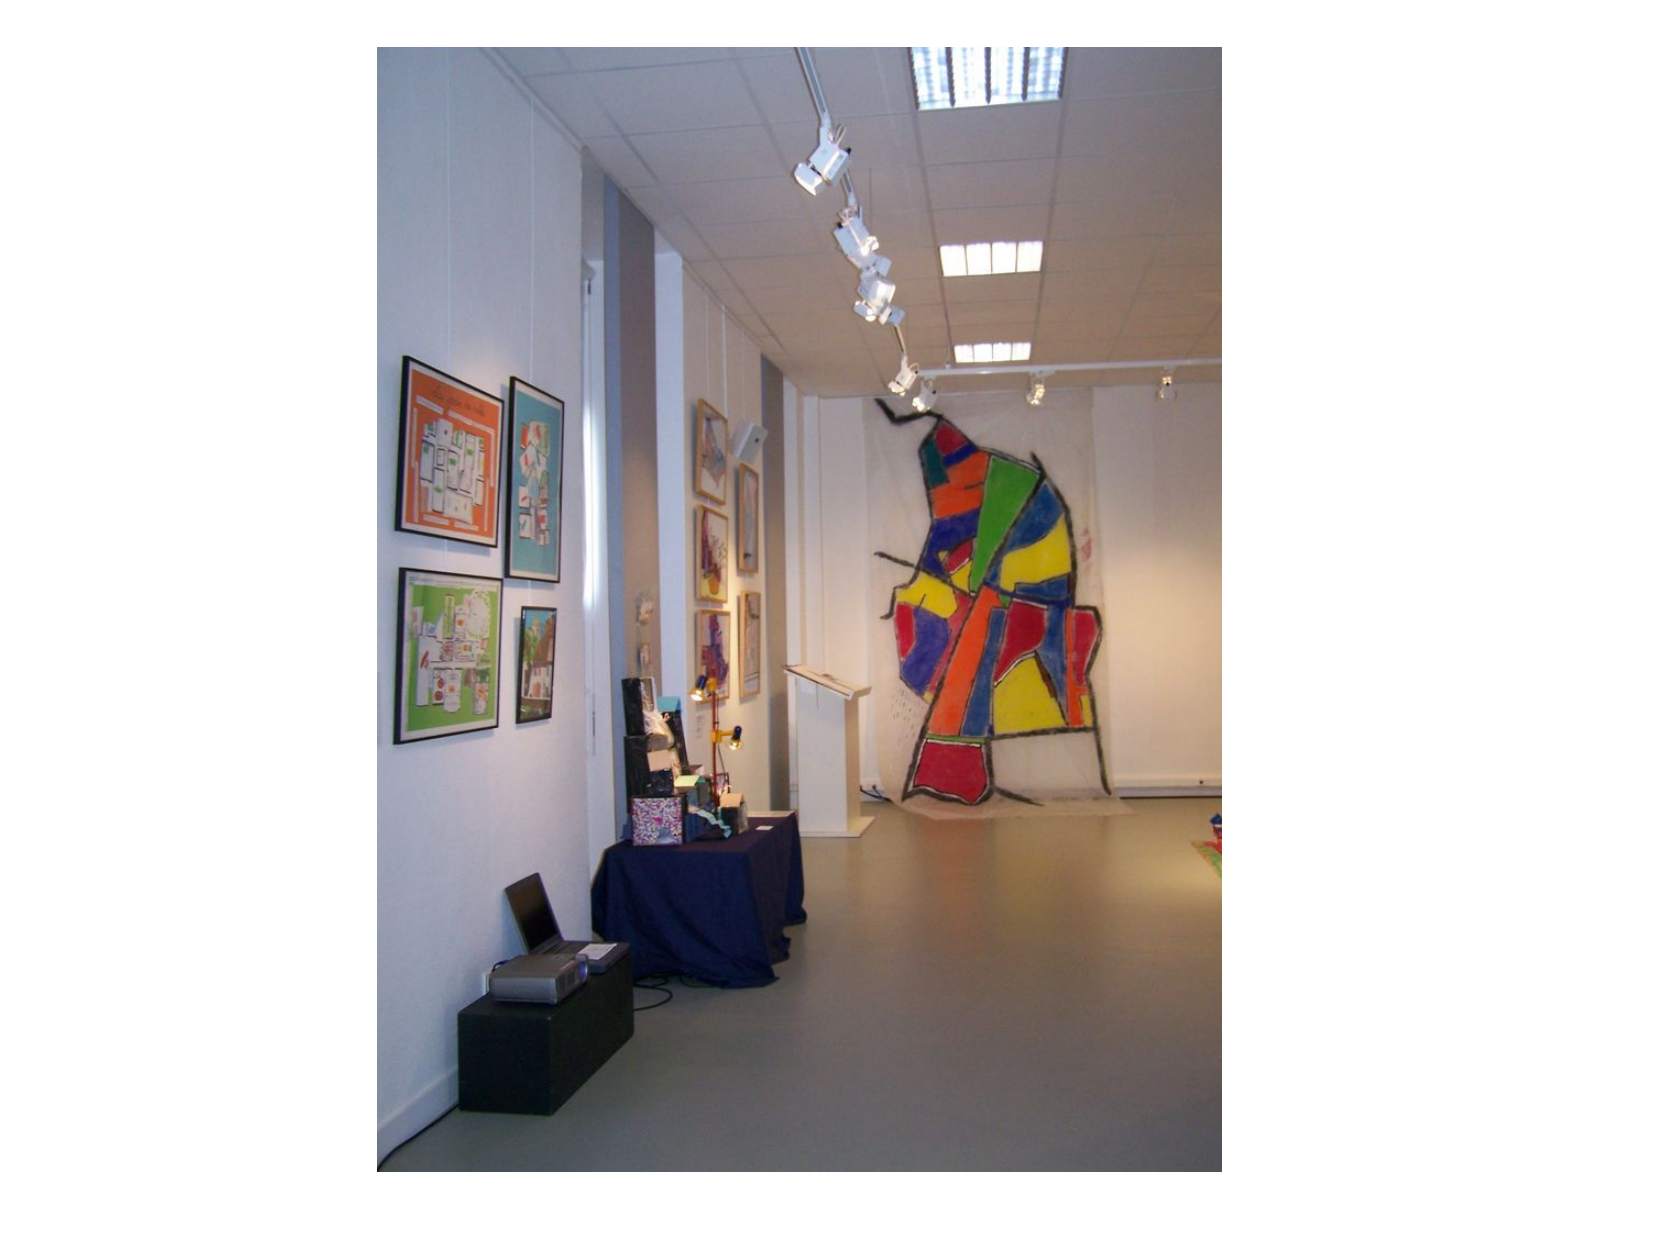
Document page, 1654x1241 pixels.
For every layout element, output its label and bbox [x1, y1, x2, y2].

picture [377, 47, 1222, 1172]
